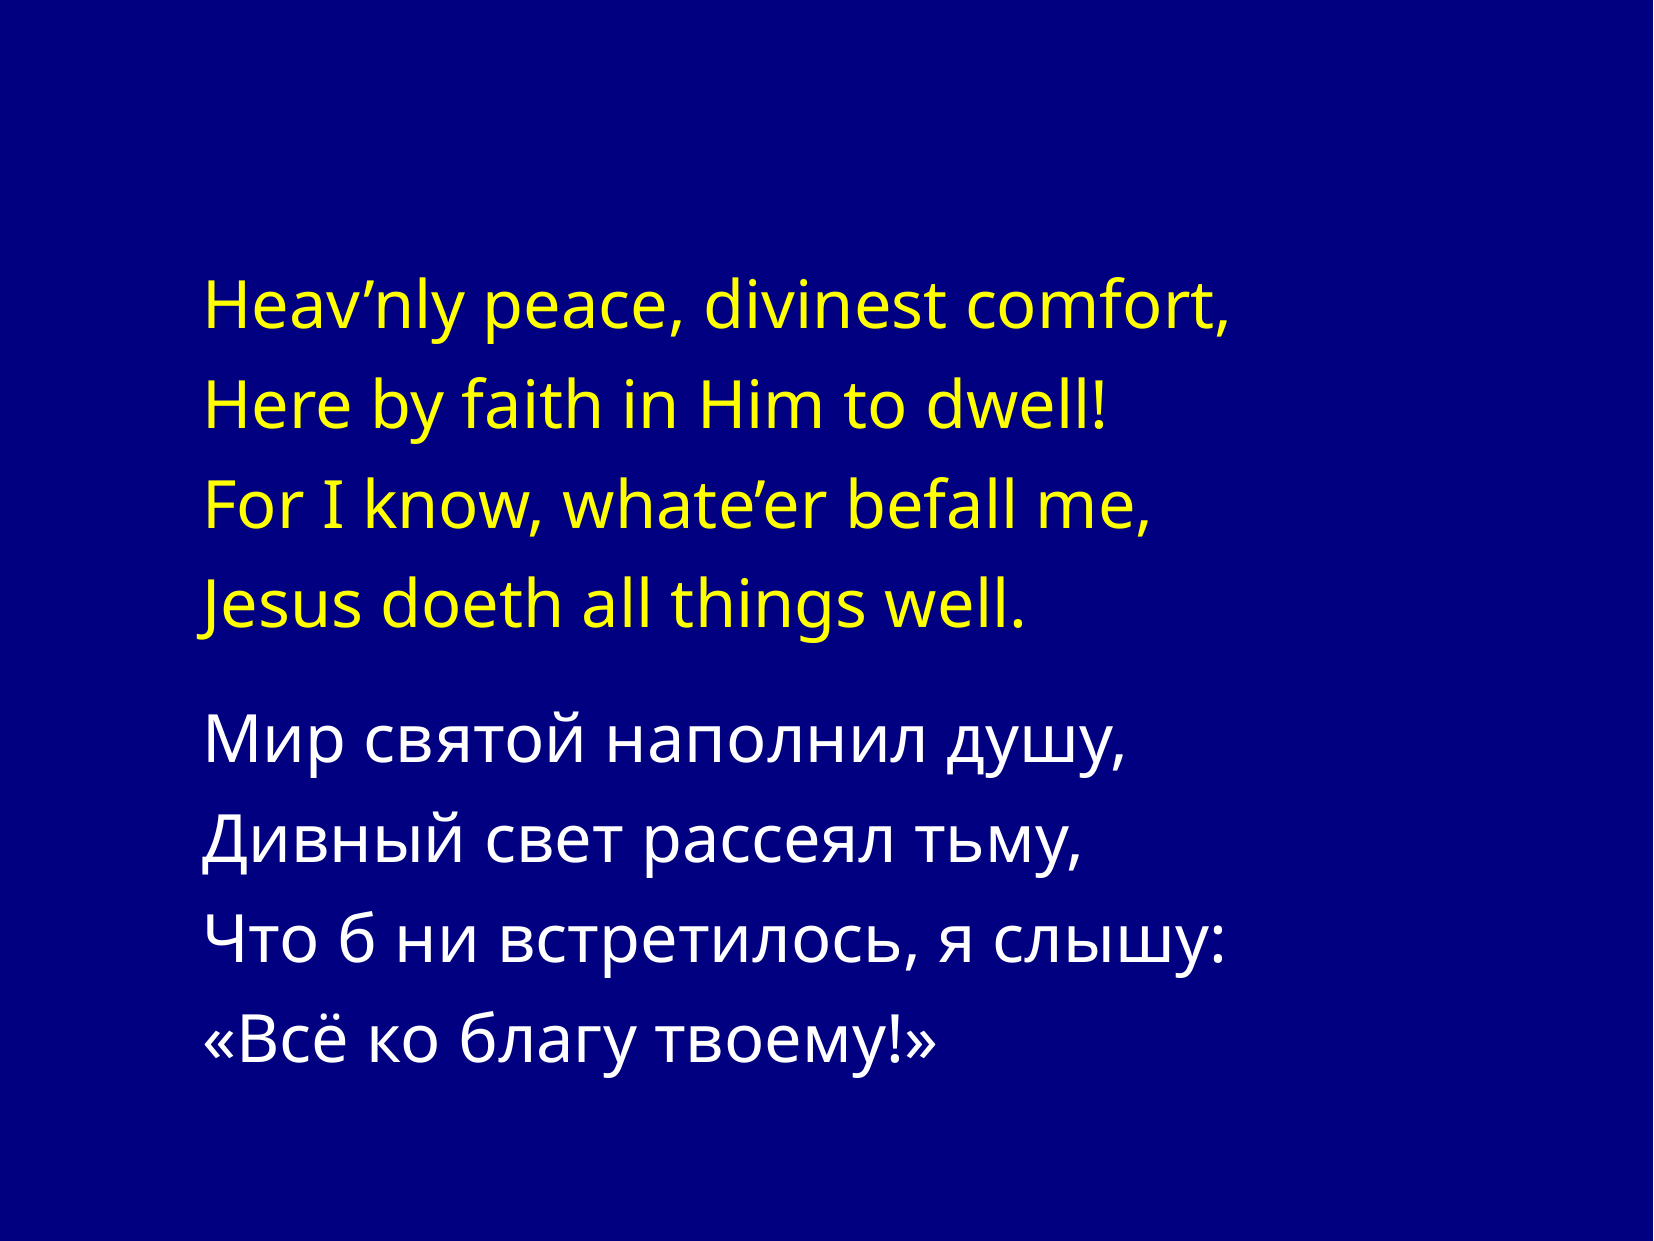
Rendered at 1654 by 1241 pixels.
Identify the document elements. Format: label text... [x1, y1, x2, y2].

text_box Heav’nly peace, divinest comfort, Here by faith in Him to dwell! For I know, whate’er befall me, Jesus doeth all things well. [75, 150, 1576, 638]
text_box Мир святой наполнил душу, Дивный свет рассеял тьму, Что б ни встретилось, я слышу: «Всё ко благу твоему!» [75, 675, 1576, 1163]
